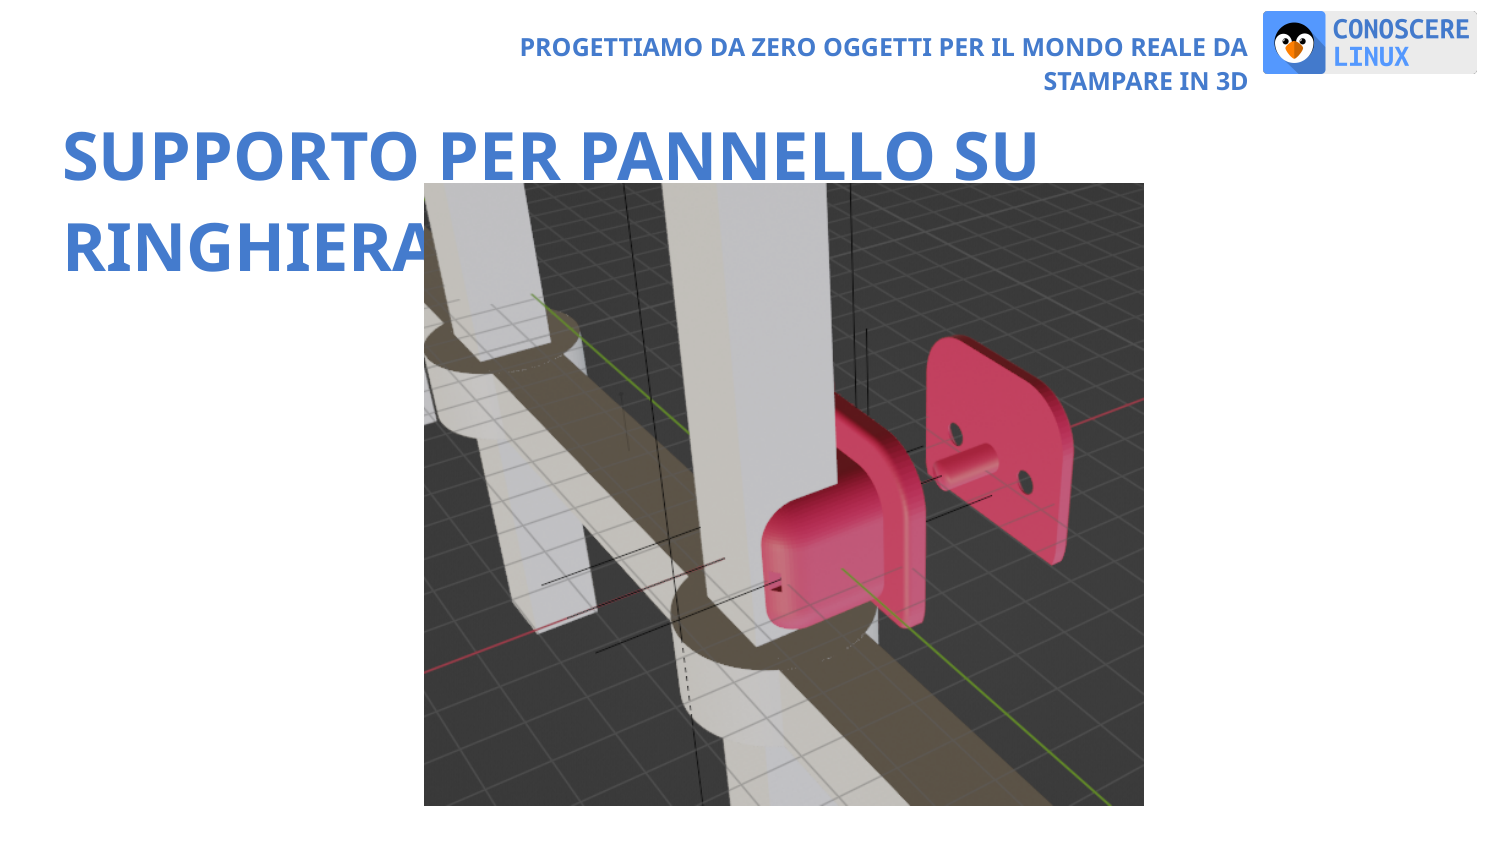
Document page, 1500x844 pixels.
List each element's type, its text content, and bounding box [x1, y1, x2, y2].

text_box SUPPORTO PER PANNELLO SU RINGHIERA [47, 102, 1236, 260]
picture [1263, 11, 1477, 74]
picture [424, 183, 1144, 806]
text_box PROGETTIAMO DA ZERO OGGETTI PER IL MONDO REALE DA STAMPARE IN 3D [437, 21, 1264, 91]
